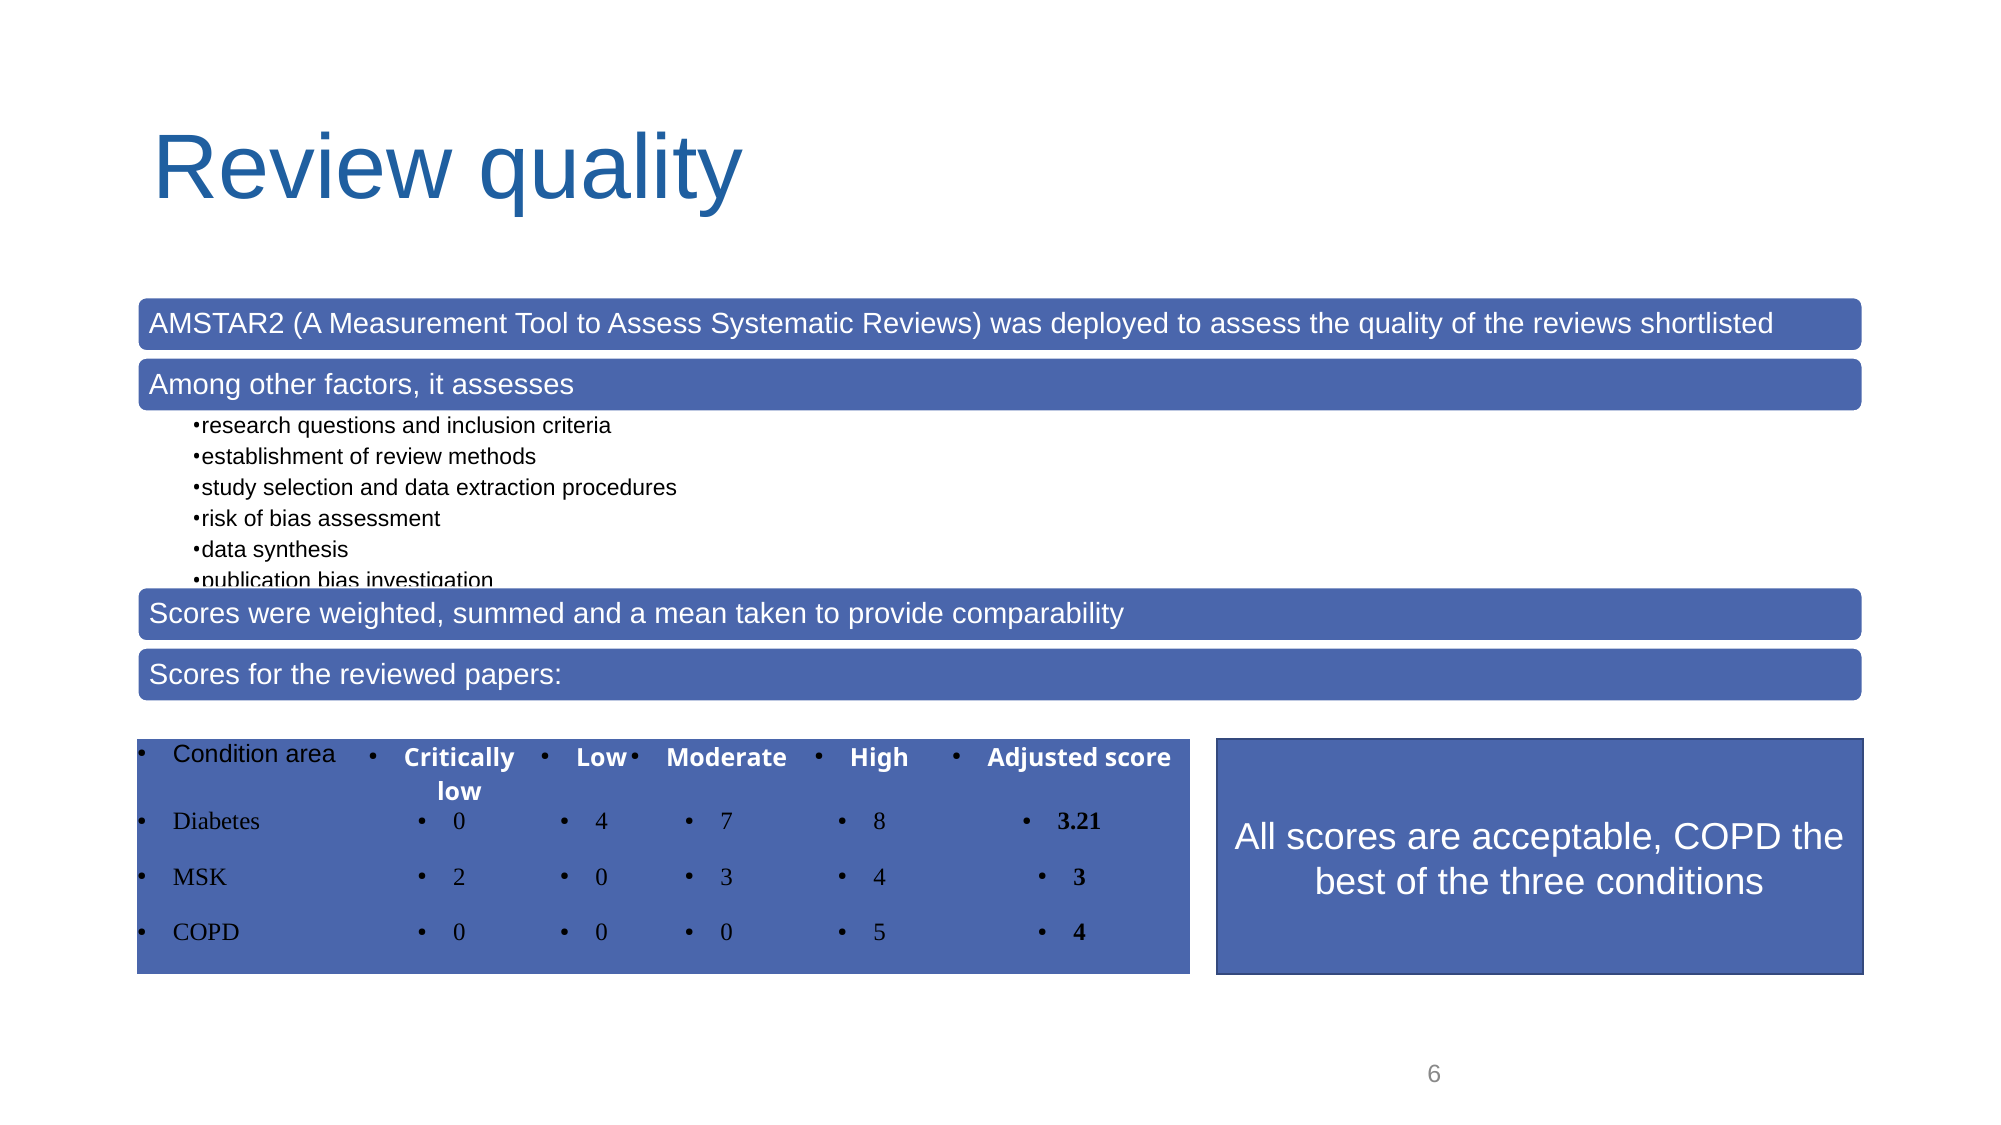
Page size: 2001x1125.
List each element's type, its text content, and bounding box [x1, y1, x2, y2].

table_cell 4 [933, 918, 1190, 974]
table_cell 3 [933, 863, 1190, 918]
table_header Moderate [628, 739, 790, 808]
table_cell COPD [137, 918, 343, 974]
table_cell 0 [343, 808, 540, 863]
title Review quality [137, 59, 1863, 278]
table_cell 3 [628, 863, 790, 918]
table_cell 4 [540, 808, 628, 863]
text_box AMSTAR2 (A Measurement Tool to Assess Systematic Reviews) was deployed to assess the quality of the reviews shortlisted [137, 297, 1863, 352]
table_cell 8 [790, 808, 933, 863]
table_cell Diabetes [137, 808, 343, 863]
table_cell MSK [137, 863, 343, 918]
table_header Low [540, 739, 628, 808]
text_box Scores were weighted, summed and a mean taken to provide comparability [137, 587, 1863, 642]
table_cell 7 [628, 808, 790, 863]
table_cell 2 [343, 863, 540, 918]
table_cell 5 [790, 918, 933, 974]
text_box All scores are acceptable, COPD the best of the three conditions [1217, 739, 1863, 974]
table_header High [790, 739, 933, 808]
table_cell 4 [790, 863, 933, 918]
text_box Among other factors, it assesses [137, 357, 1863, 411]
table_header Critically low [343, 739, 540, 808]
text_box 6 [1412, 1042, 1863, 1103]
table_cell 0 [540, 918, 628, 974]
table_cell 0 [343, 918, 540, 974]
text_box research questions and inclusion criteria establishment of review methods study selection and data extraction procedures risk of bias assessment data synthesis publication bias investigation [137, 411, 1863, 588]
table_cell 0 [540, 863, 628, 918]
table_header Adjusted score [933, 739, 1190, 808]
table_cell 3.21 [933, 808, 1190, 863]
text_box Scores for the reviewed papers: [137, 647, 1863, 702]
table_cell 0 [628, 918, 790, 974]
table_header Condition area [137, 739, 343, 808]
